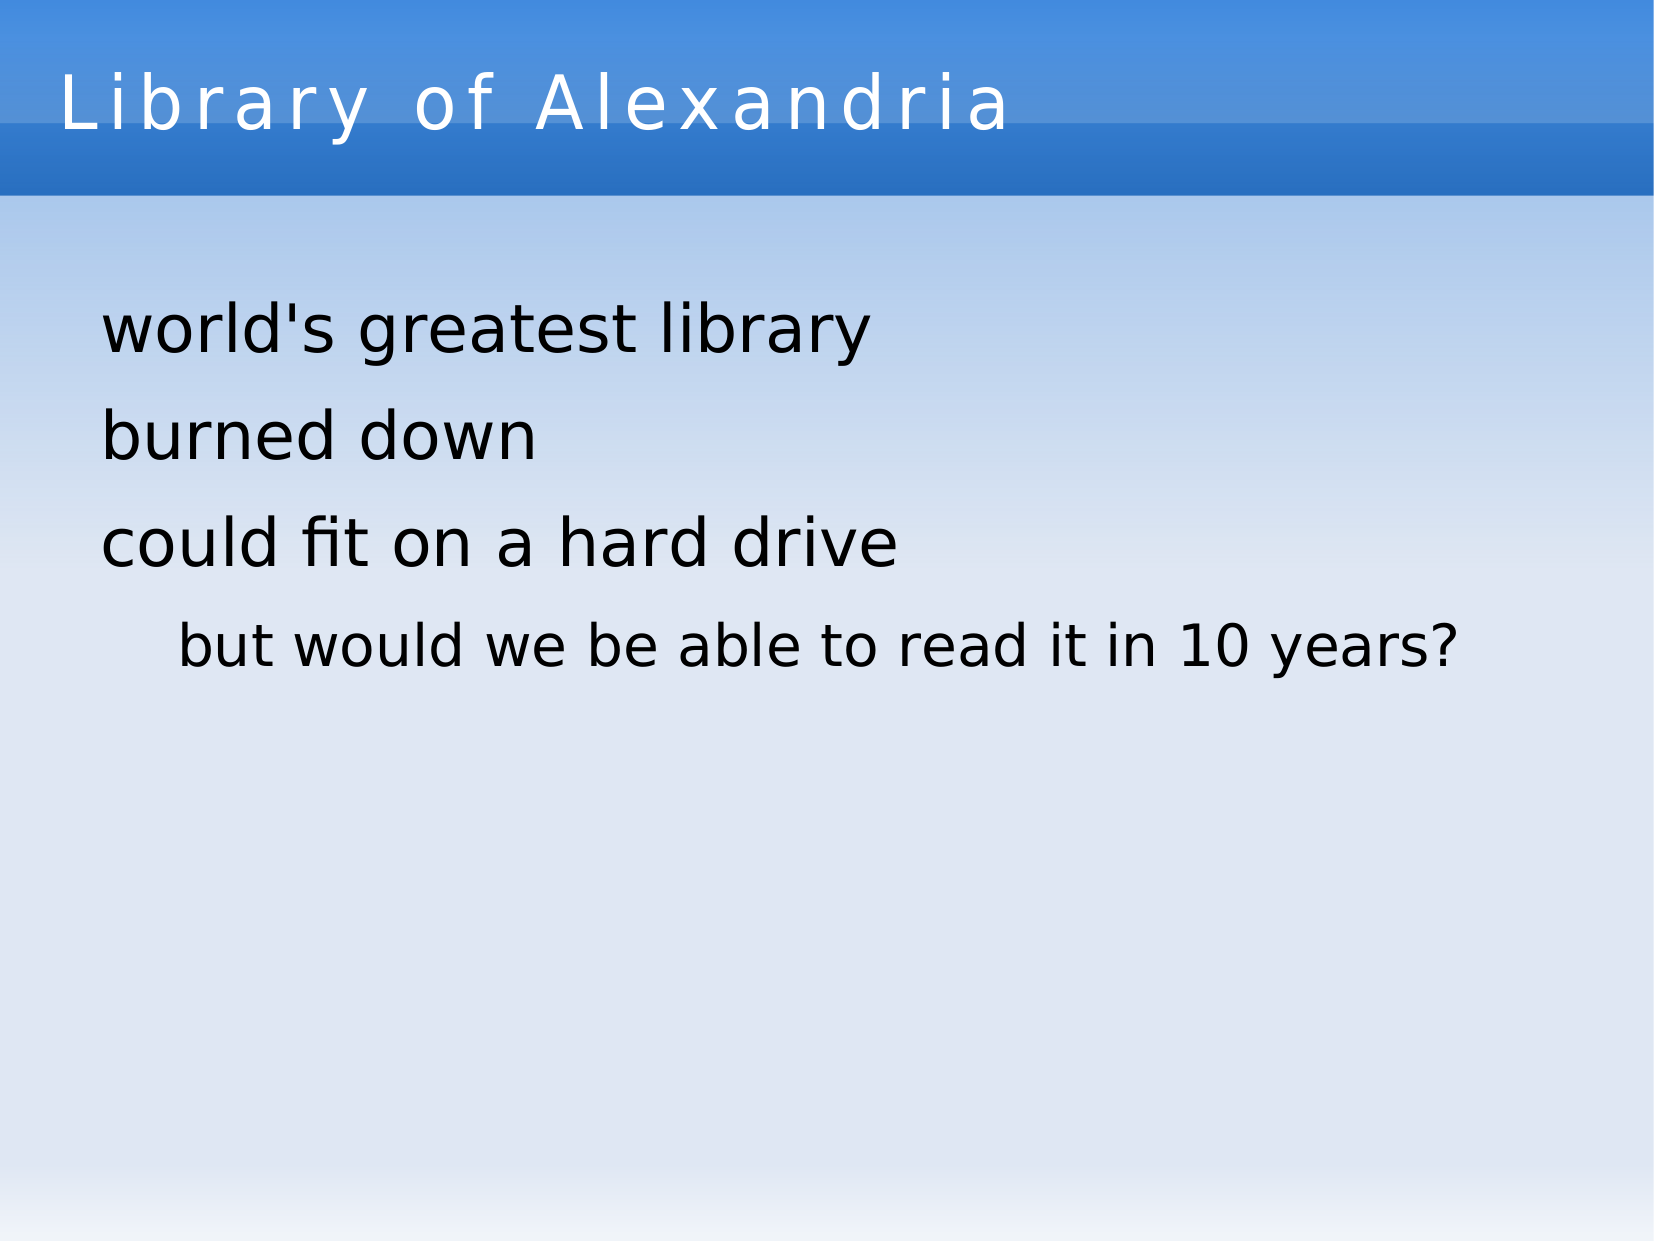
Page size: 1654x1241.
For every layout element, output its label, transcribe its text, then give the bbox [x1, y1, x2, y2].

list world's greatest library burned down could fit on a hard drive but would we be able to read it in 10 years? [82, 290, 1571, 1109]
picture [0, 0, 1654, 1241]
title Library of Alexandria [59, 29, 1270, 178]
